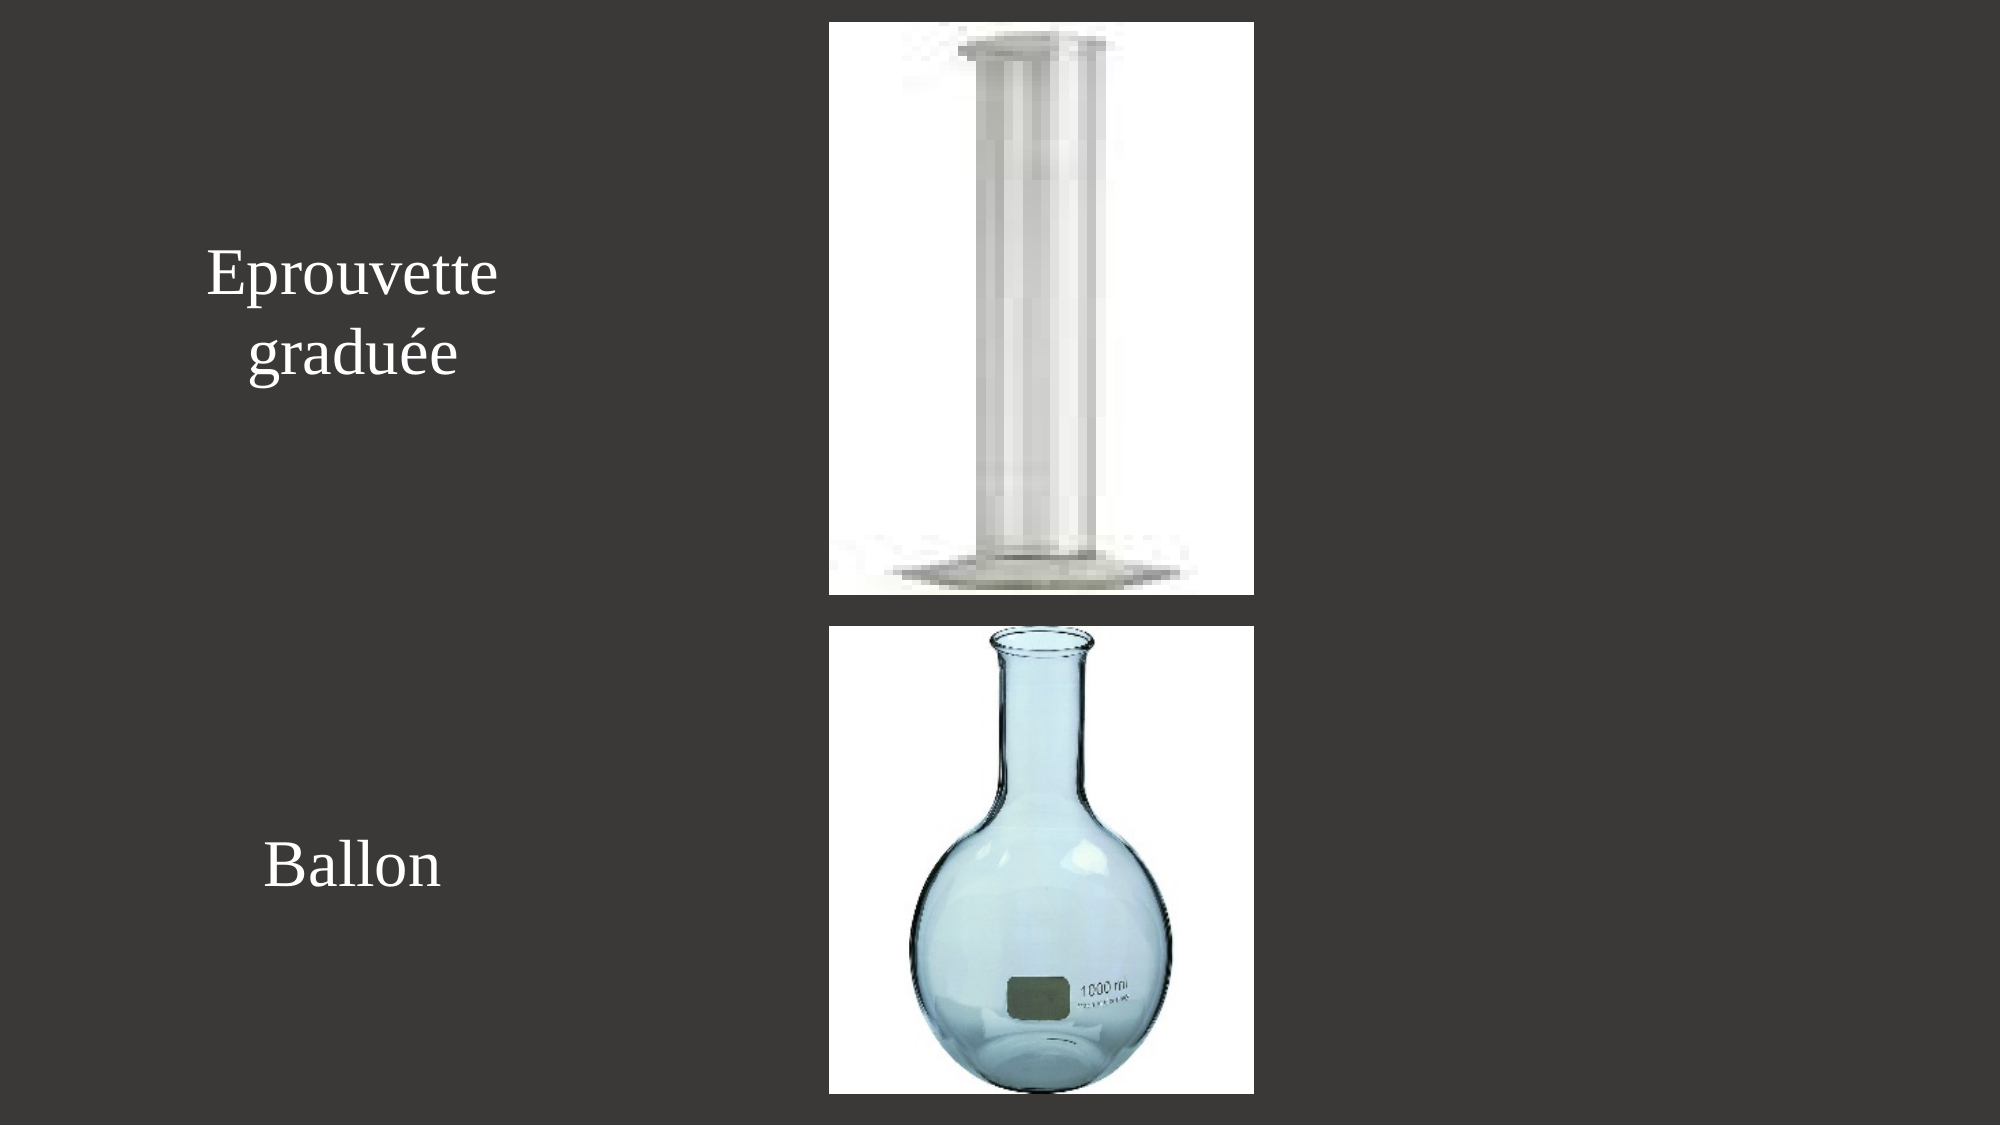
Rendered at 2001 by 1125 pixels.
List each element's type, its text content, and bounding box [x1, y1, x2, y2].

picture [829, 627, 1254, 1094]
text_box Eprouvette graduée [143, 220, 564, 397]
text_box Ballon [143, 812, 564, 909]
picture [829, 22, 1254, 595]
